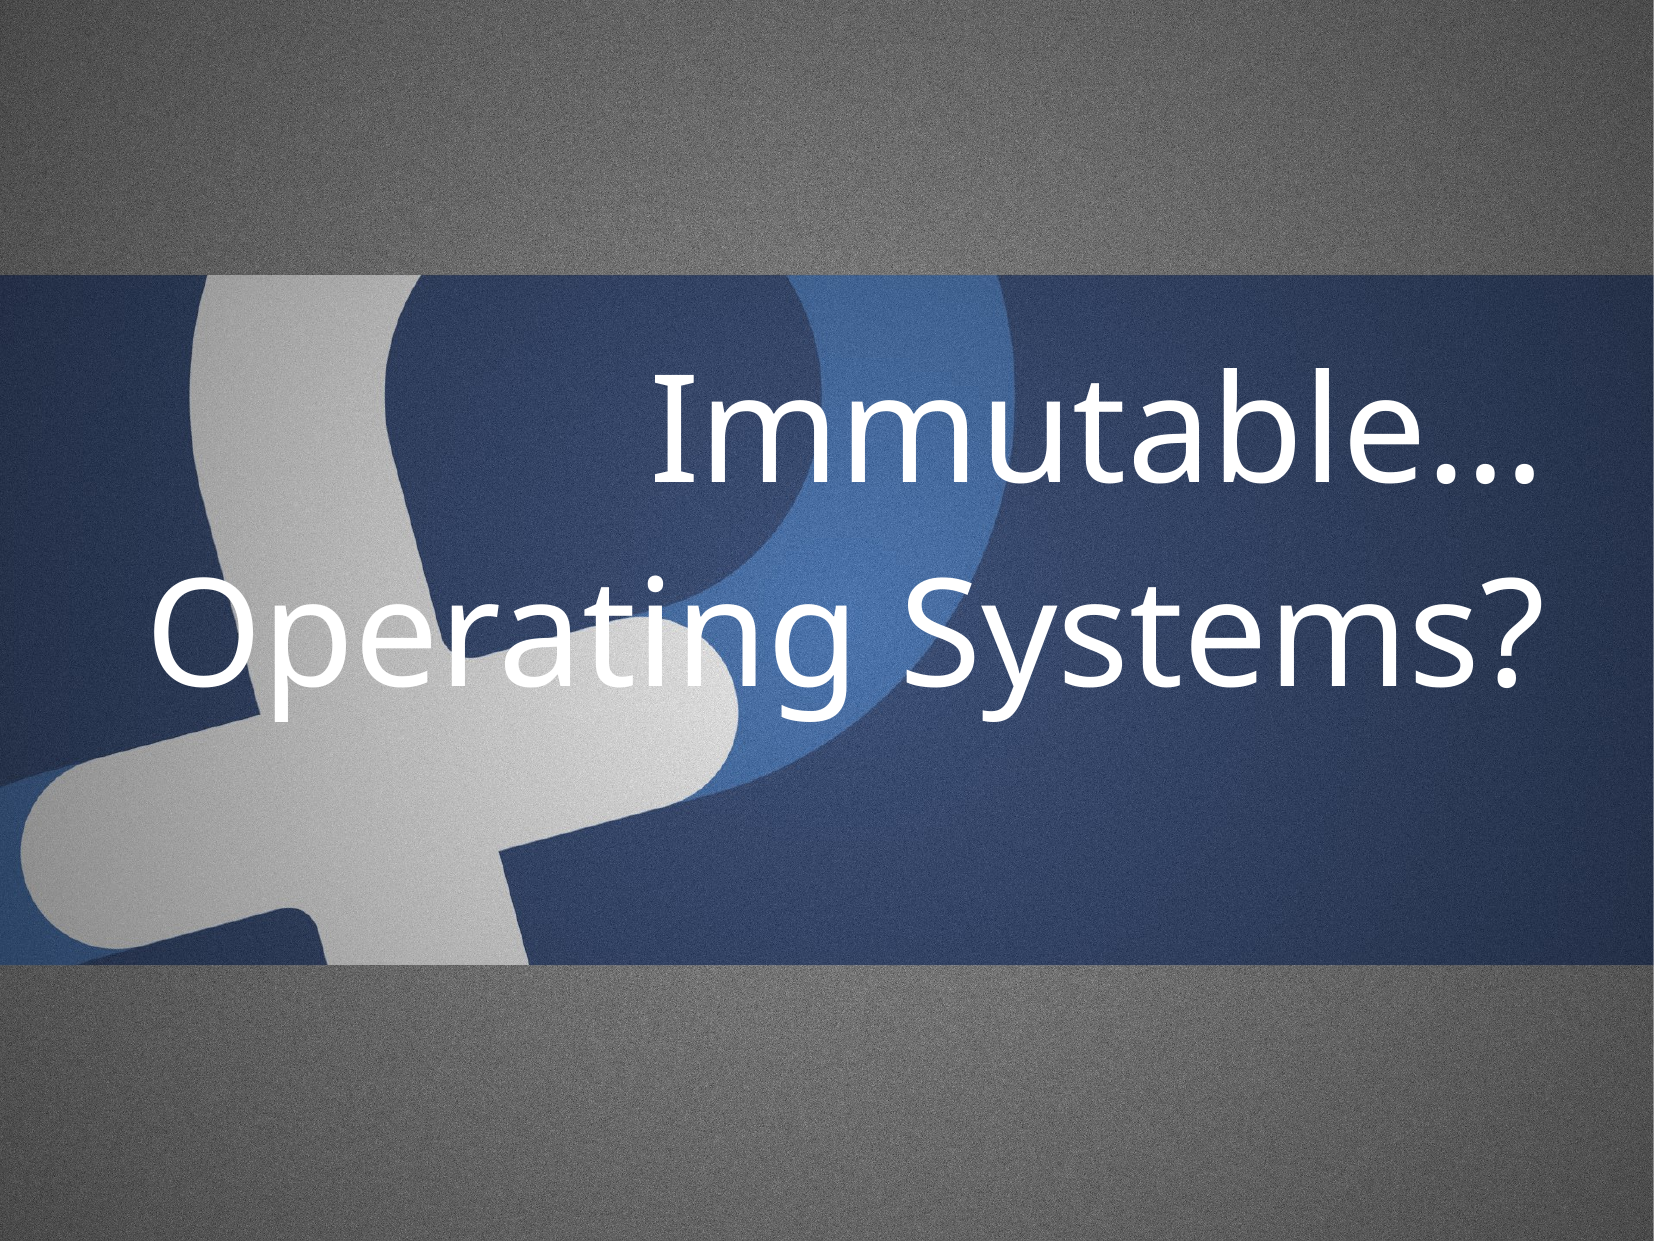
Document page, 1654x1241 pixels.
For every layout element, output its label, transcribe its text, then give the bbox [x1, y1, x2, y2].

picture [0, 0, 1654, 1241]
text_box Immutable… Operating Systems? [69, 315, 1561, 654]
